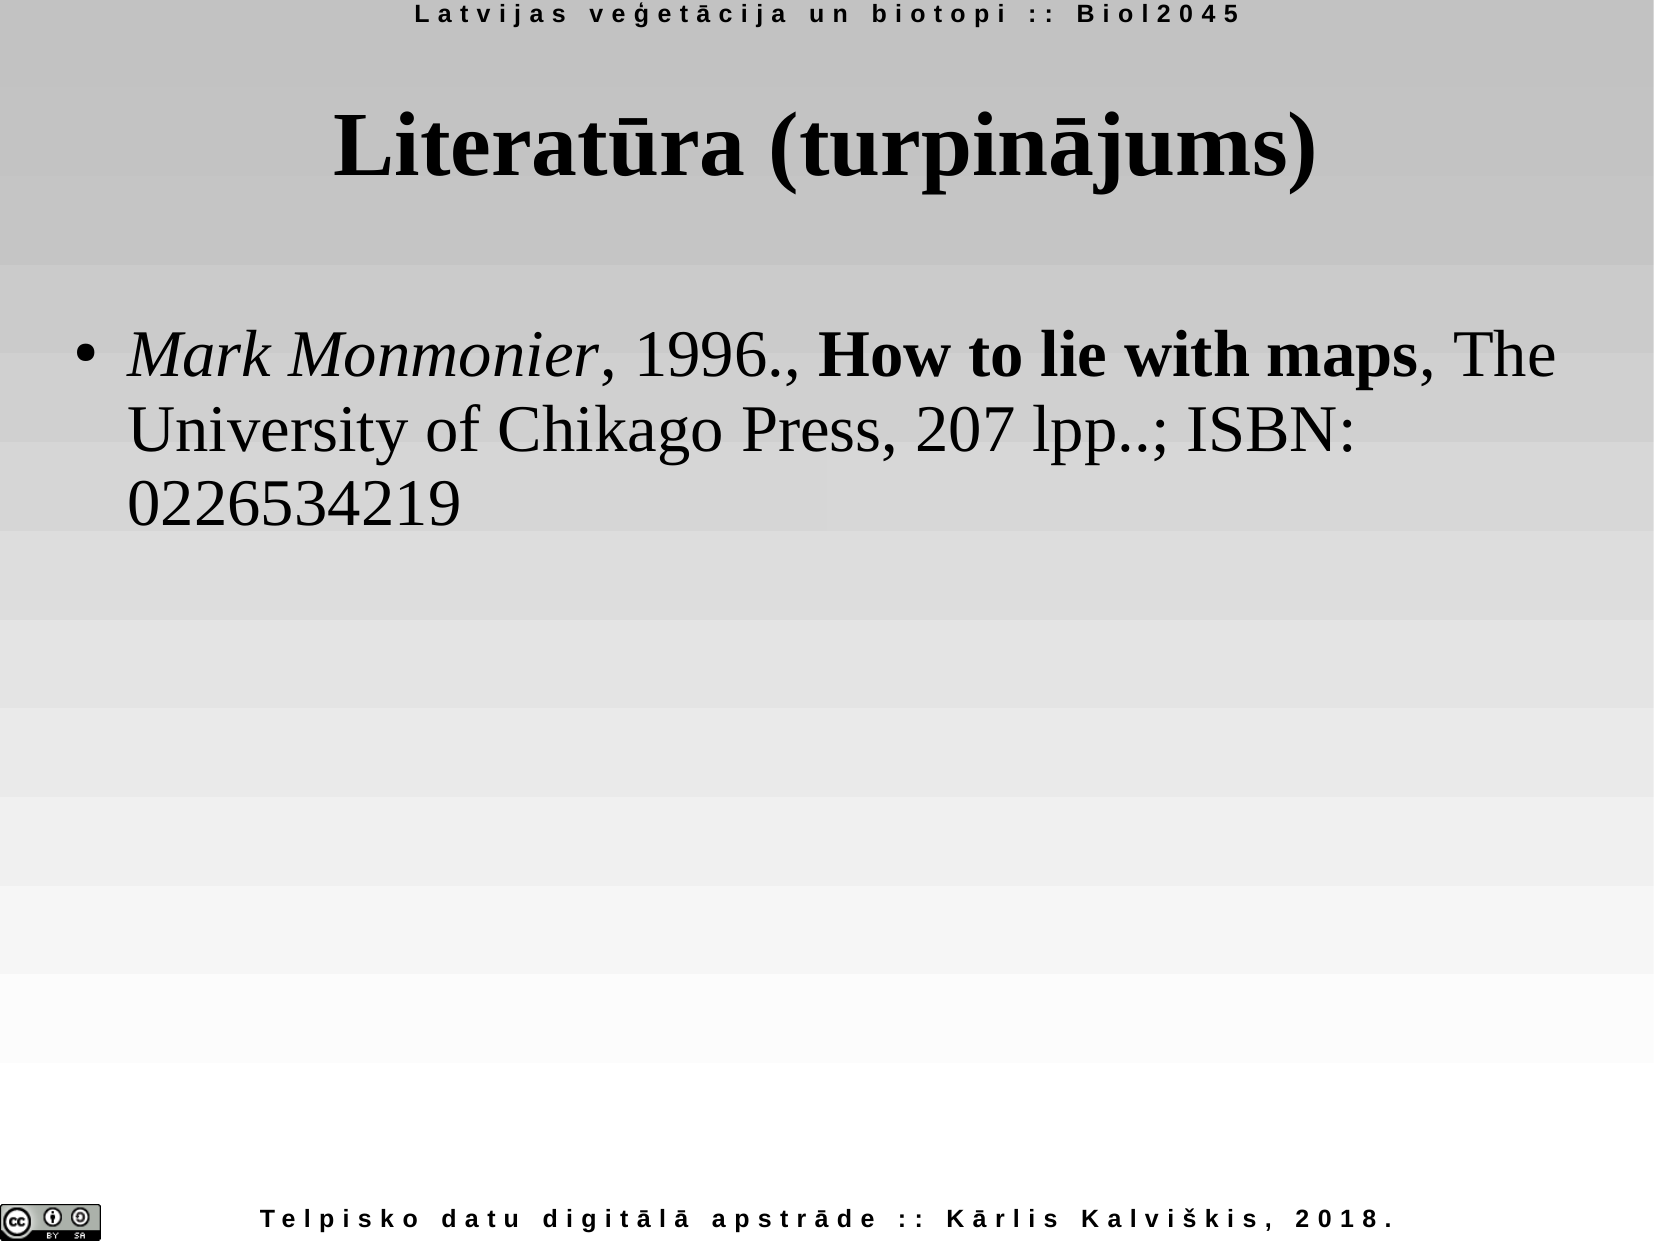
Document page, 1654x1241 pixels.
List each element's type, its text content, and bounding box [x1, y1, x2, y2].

title Literatūra (turpinājums) [0, 1, 1654, 287]
picture [0, 287, 1654, 1241]
list Mark Monmonier, 1996., How to lie with maps, The University of Chikago Press, 207 lpp..; ISBN: 0226534219 [56, 317, 1600, 1175]
